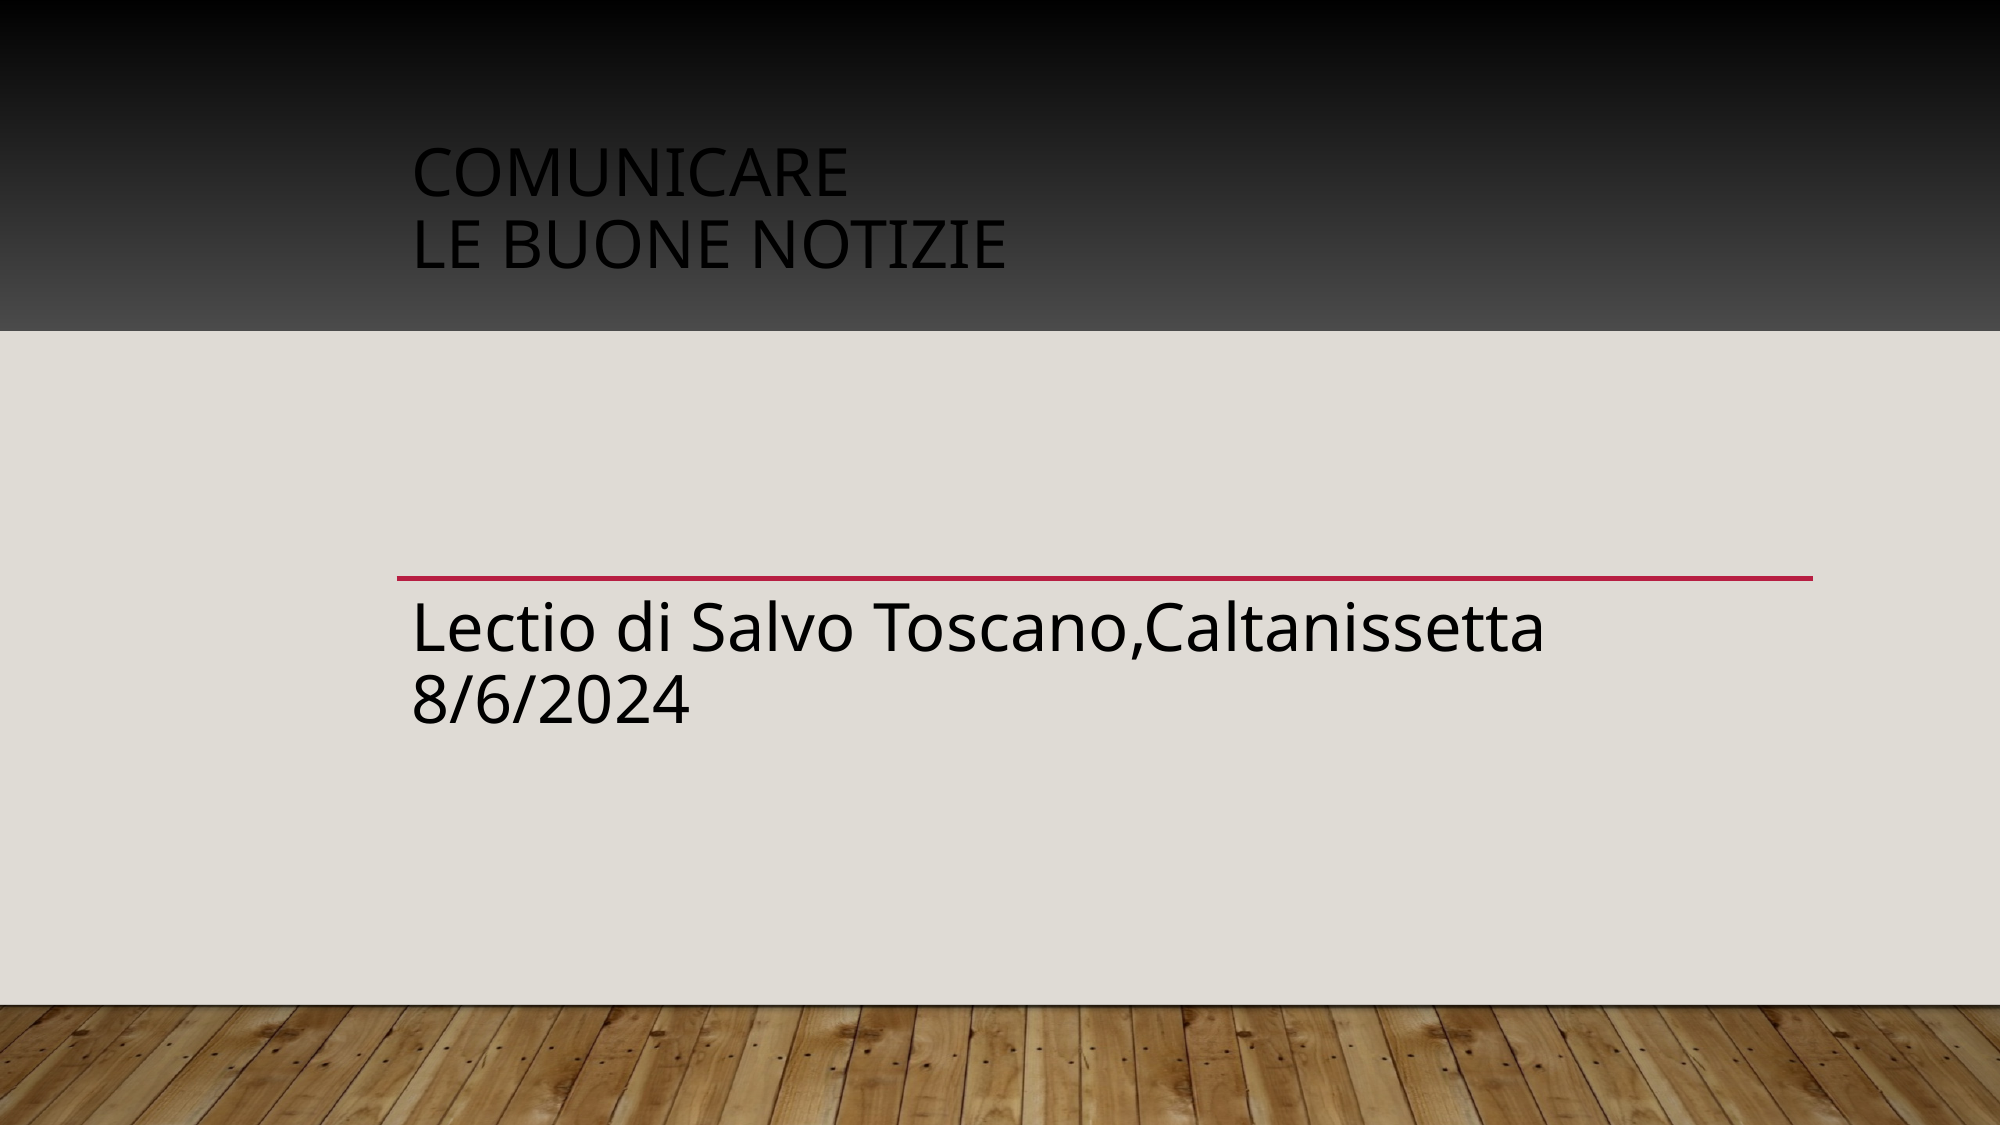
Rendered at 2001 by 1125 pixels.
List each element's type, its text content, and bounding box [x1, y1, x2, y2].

picture [0, 1005, 2000, 1125]
subtitle Lectio di Salvo Toscano,Caltanissetta 8/6/2024 [396, 579, 1814, 740]
title COMUNICARE LE BUONE NOTIZIE [396, 131, 1814, 549]
